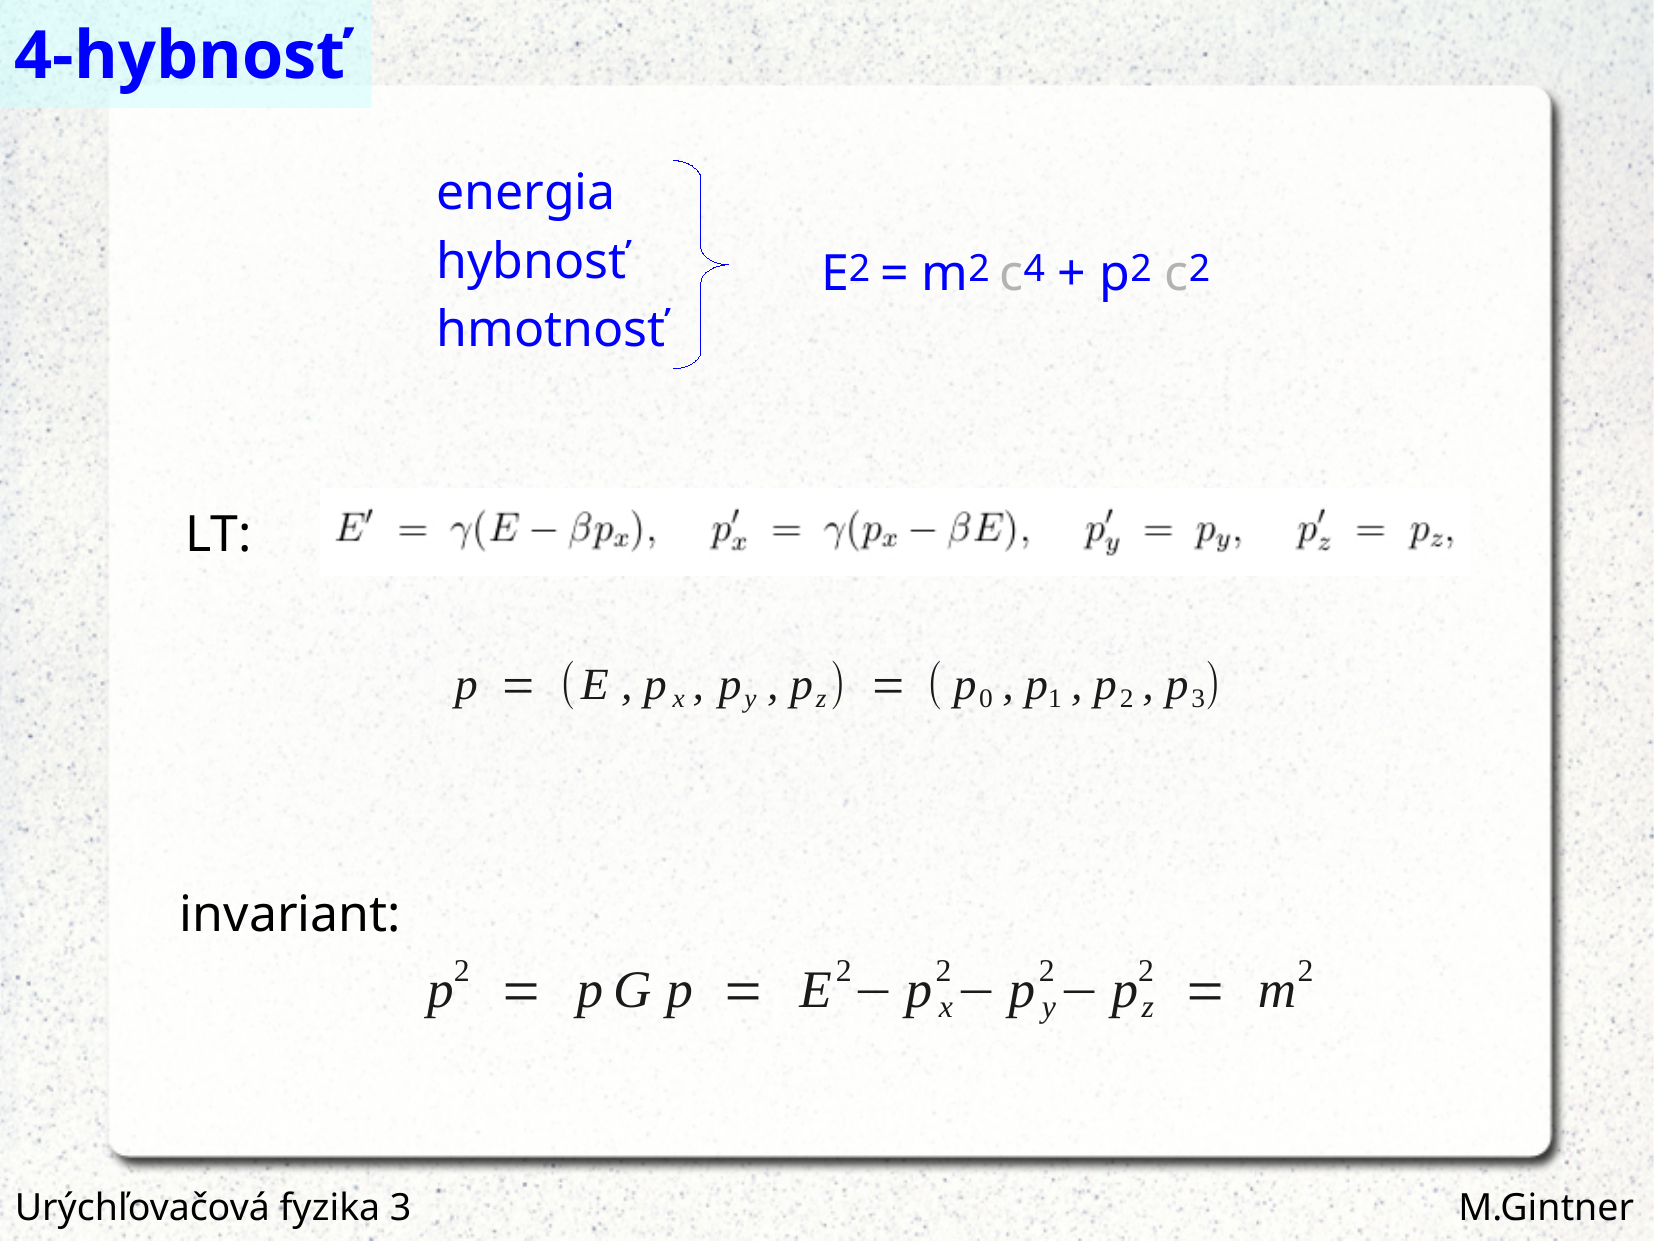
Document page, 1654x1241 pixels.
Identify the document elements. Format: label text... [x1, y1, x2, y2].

text_box LT: [170, 490, 277, 575]
text_box 4-hybnosť [0, 0, 372, 108]
text_box M.Gintner [1443, 1173, 1654, 1241]
text_box Urýchľovačová fyzika 3 [0, 1173, 445, 1241]
text_box energia hybnosť hmotnosť [421, 148, 678, 393]
text_box E2 = m2 c4 + p2 c2 [806, 230, 1232, 315]
chart [403, 951, 1326, 1025]
picture [0, 0, 1654, 1241]
chart [434, 657, 1233, 715]
text_box invariant: [165, 870, 413, 956]
